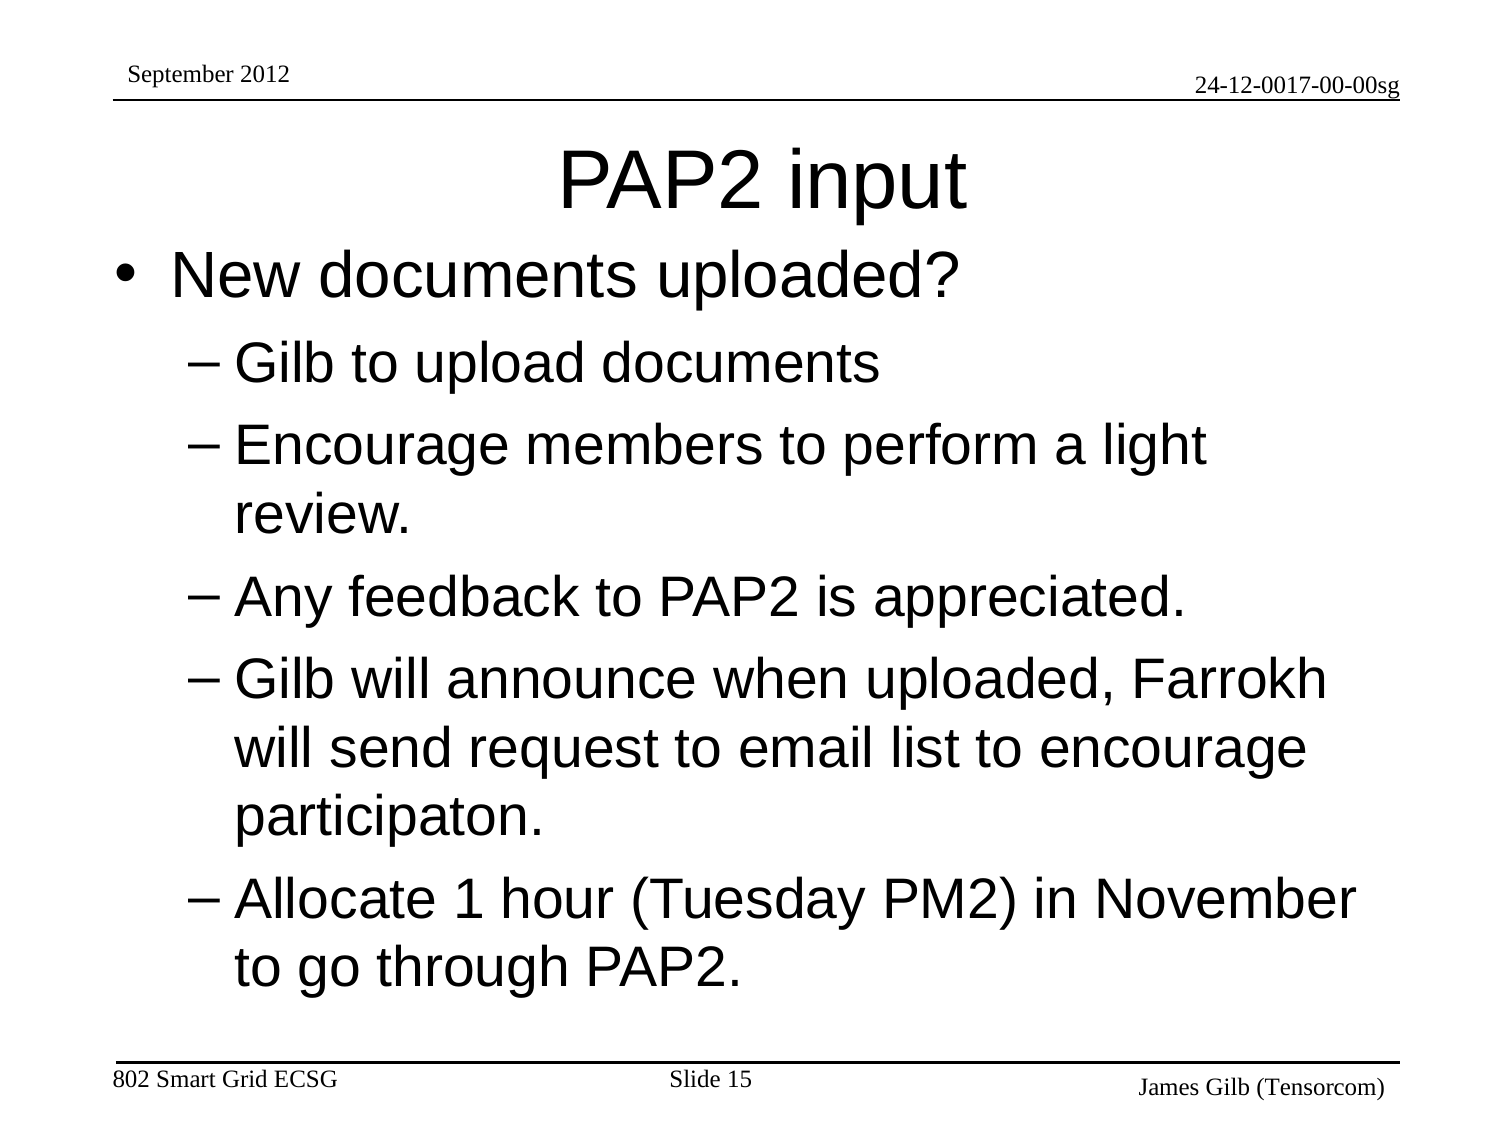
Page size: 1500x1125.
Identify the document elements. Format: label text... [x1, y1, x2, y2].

title PAP2 input [125, 112, 1401, 238]
list New documents uploaded? Gilb to upload documents Encourage members to perform a light review. Any feedback to PAP2 is appreciated. Gilb will announce when uploaded, Farrokh will send request to email list to encourage participaton. Allocate 1 hour (Tuesday PM2) in November to go through PAP2. [99, 224, 1375, 1013]
